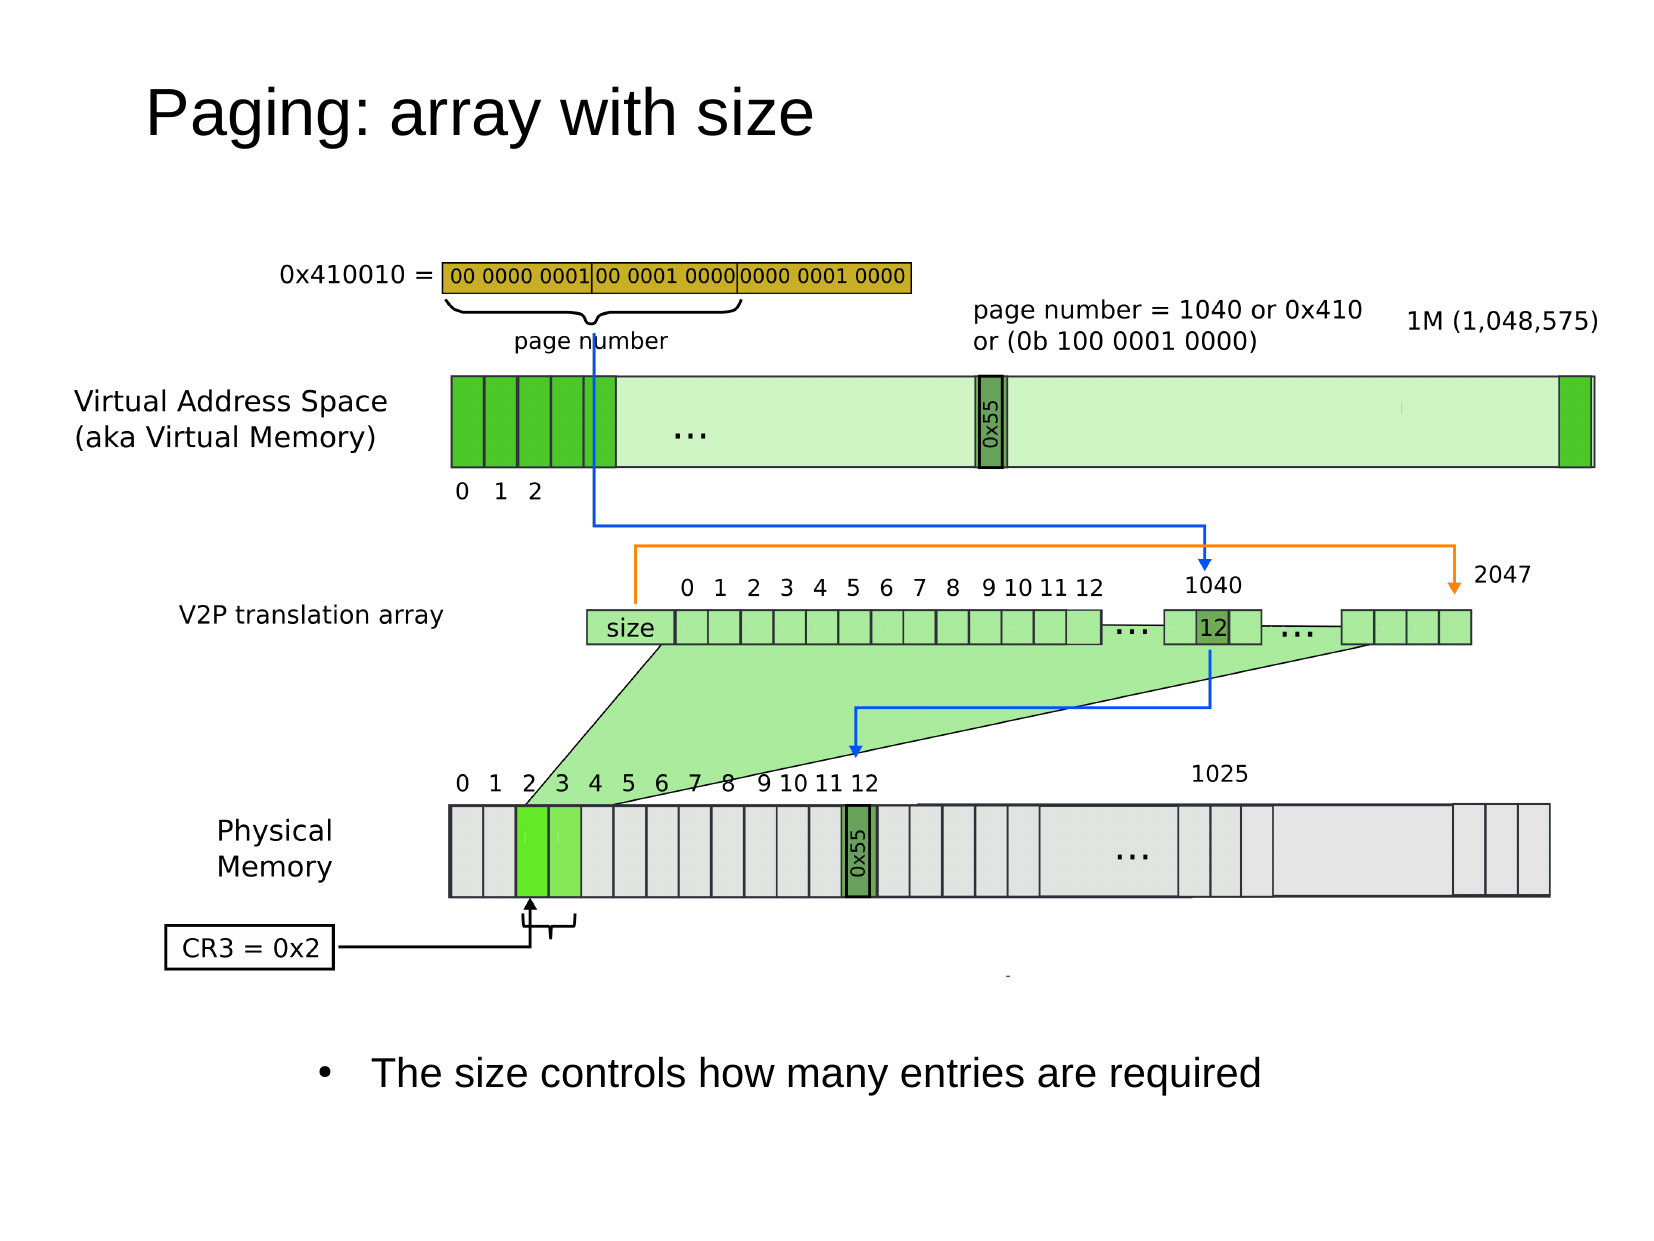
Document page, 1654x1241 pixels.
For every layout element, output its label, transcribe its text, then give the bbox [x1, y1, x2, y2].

list Paging: array with size [82, 75, 1576, 151]
list The size controls how many entries are required [300, 1050, 1576, 1201]
picture [74, 262, 1597, 980]
